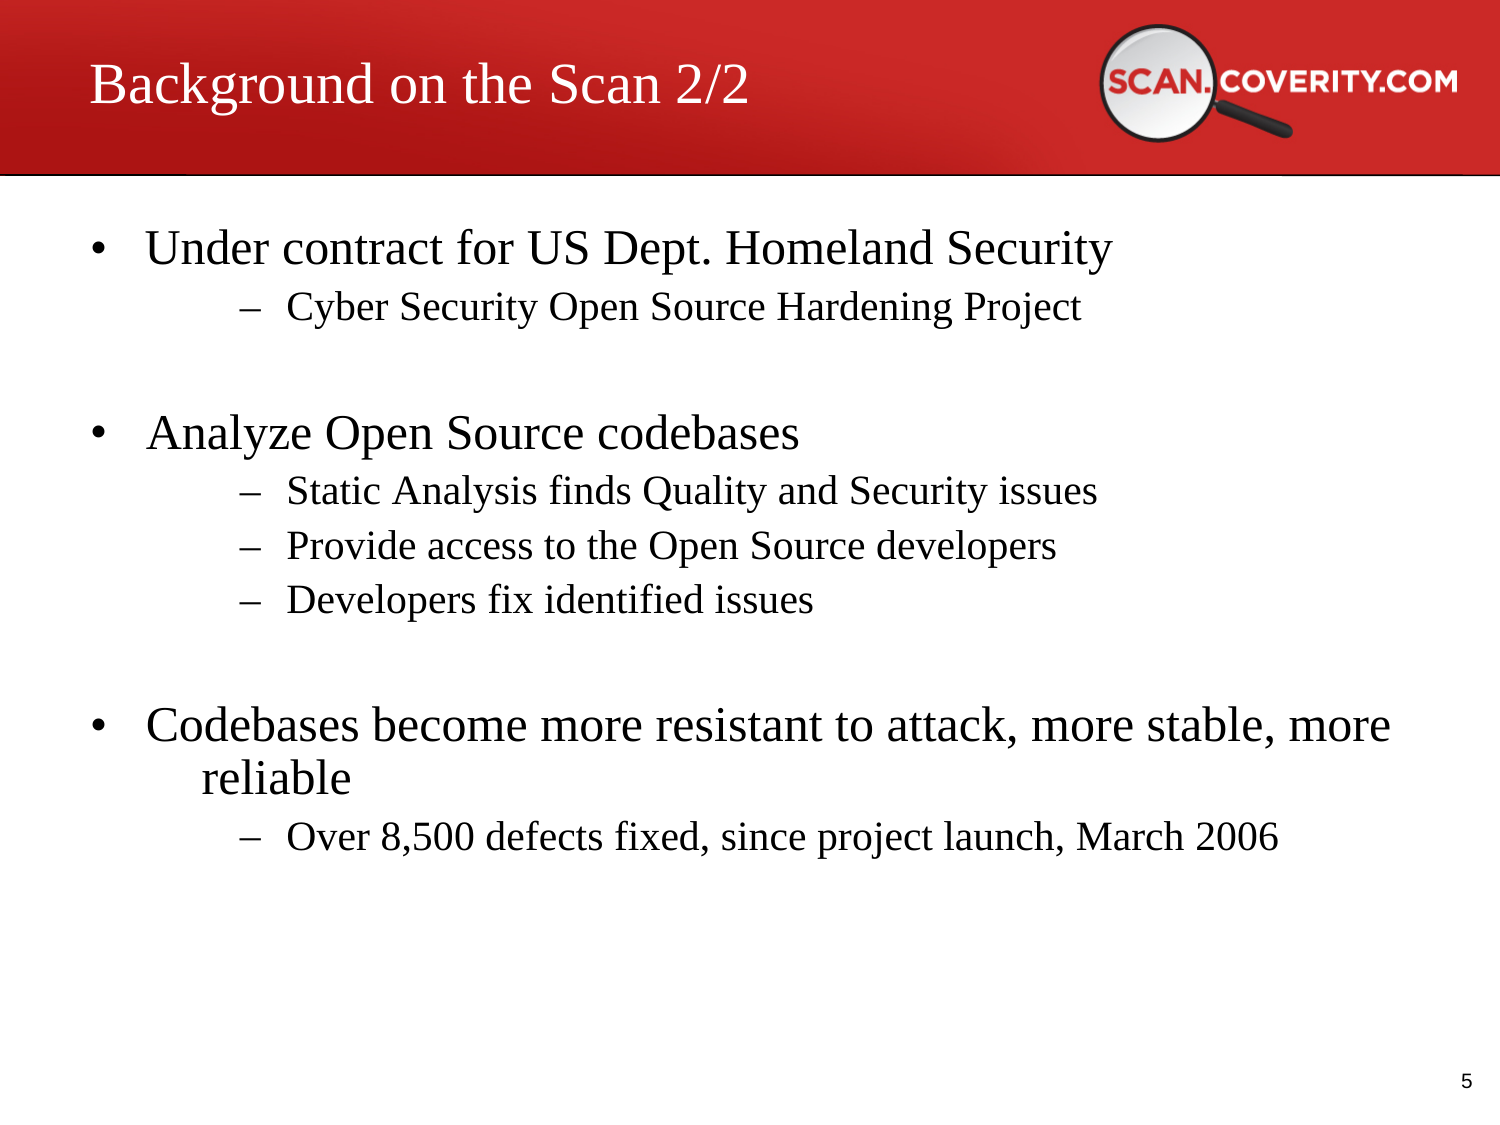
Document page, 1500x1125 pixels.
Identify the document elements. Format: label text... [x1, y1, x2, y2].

picture [0, 0, 1500, 174]
title Background on the Scan 2/2 [74, 24, 1100, 143]
list Under contract for US Dept. Homeland Security Cyber Security Open Source Hardening Project Analyze Open Source codebases Static Analysis finds Quality and Security issues Provide access to the Open Source developers Developers fix identified issues Codebases become more resistant to attack, more stable, more reliable Over 8,500 defects fixed, since project launch, March 2006 [75, 212, 1426, 981]
